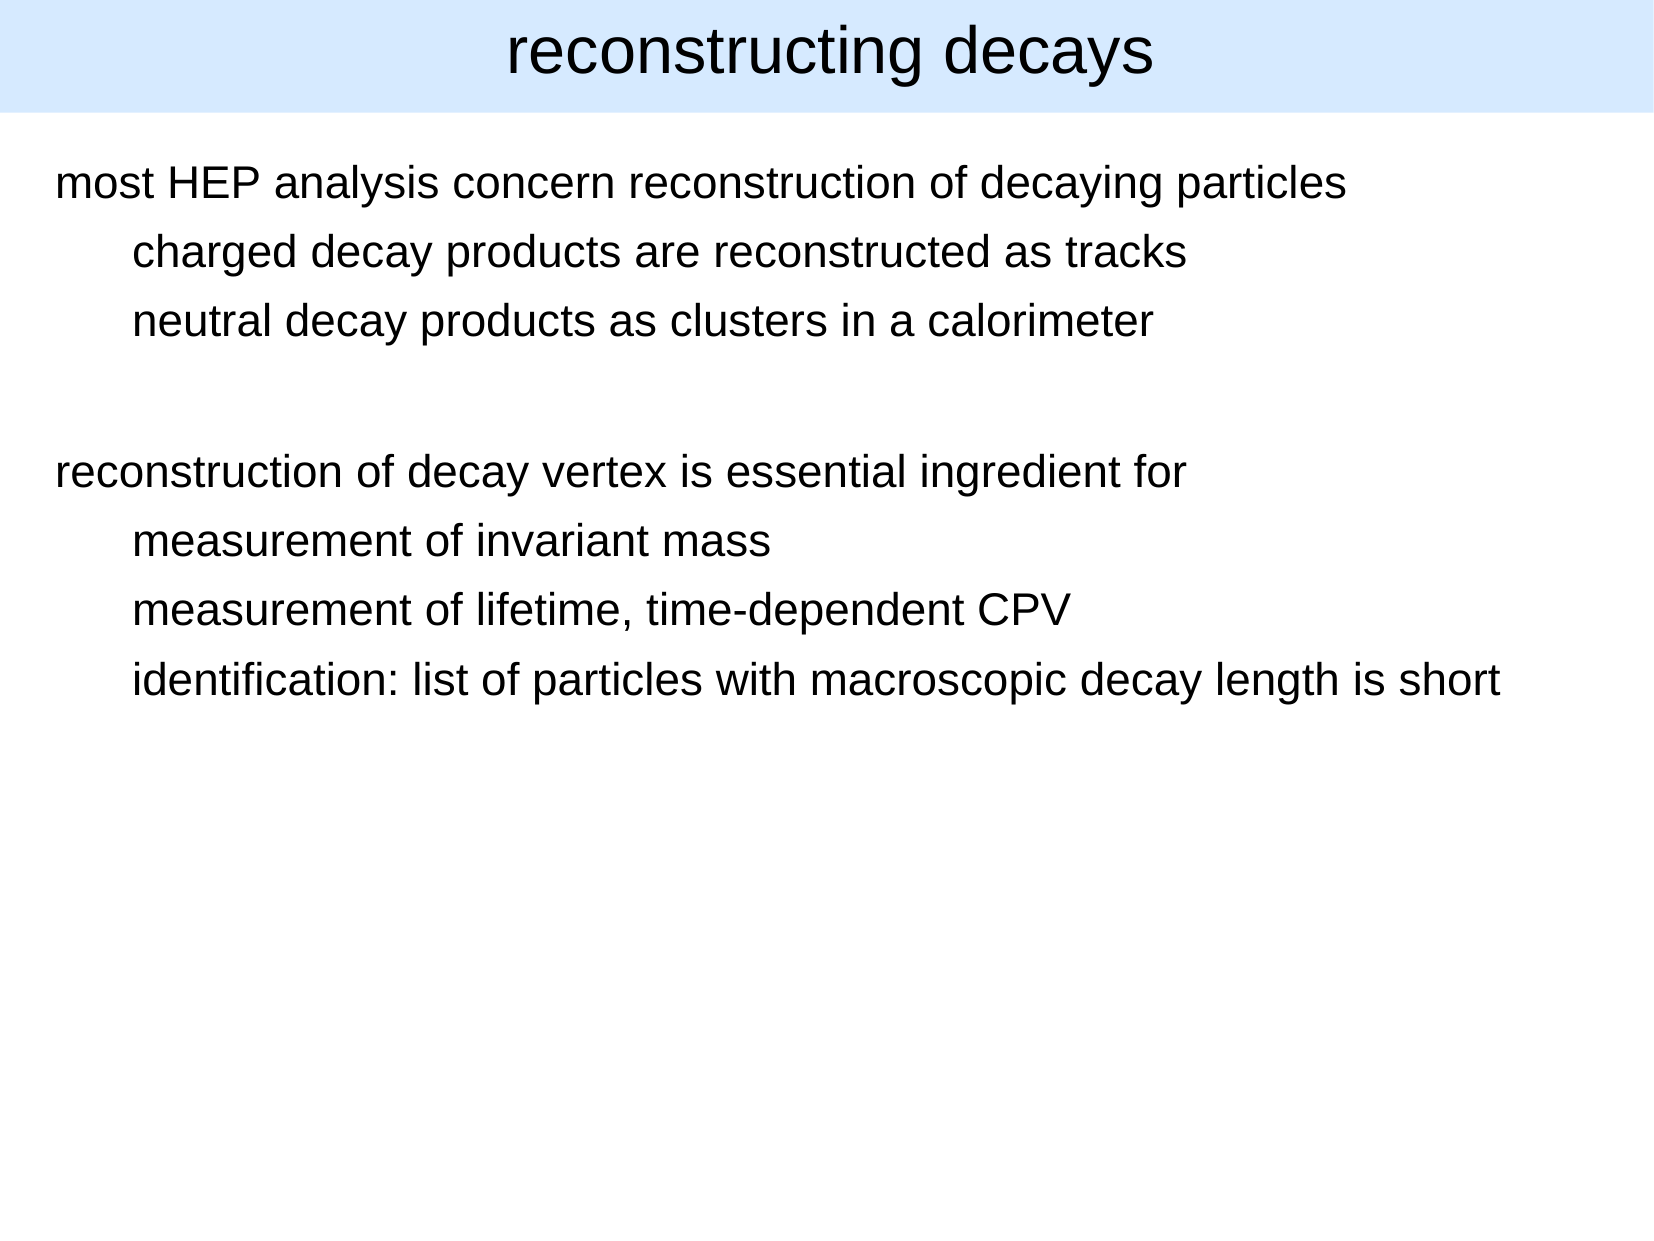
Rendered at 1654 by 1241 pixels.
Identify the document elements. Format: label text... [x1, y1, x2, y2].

title reconstructing decays [86, 0, 1576, 100]
list most HEP analysis concern reconstruction of decaying particles charged decay products are reconstructed as tracks neutral decay products as clusters in a calorimeter reconstruction of decay vertex is essential ingredient for measurement of invariant mass measurement of lifetime, time-dependent CPV identification: list of particles with macroscopic decay length is short [37, 156, 1613, 961]
